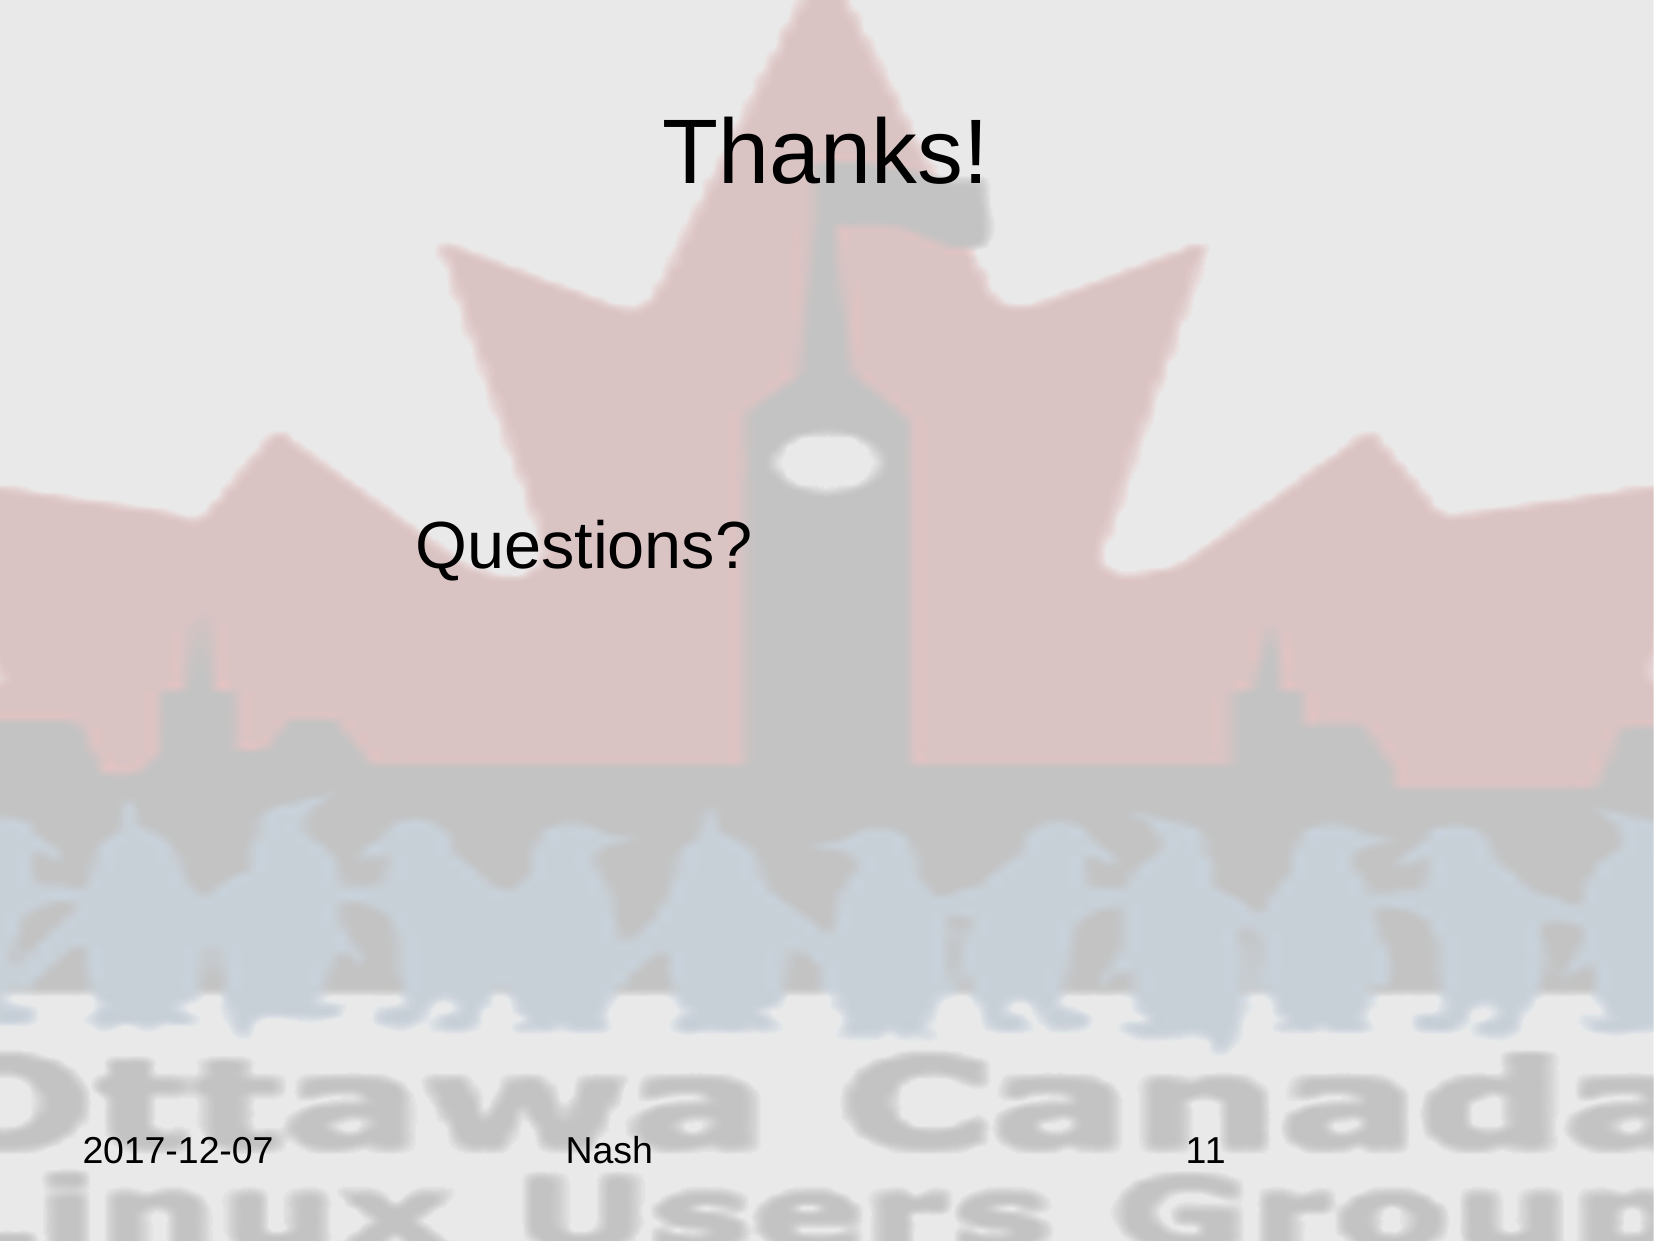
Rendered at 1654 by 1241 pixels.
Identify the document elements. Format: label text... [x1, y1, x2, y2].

list Questions? [82, 290, 1570, 1009]
title Thanks! [82, 49, 1570, 256]
picture [0, 0, 1654, 1241]
